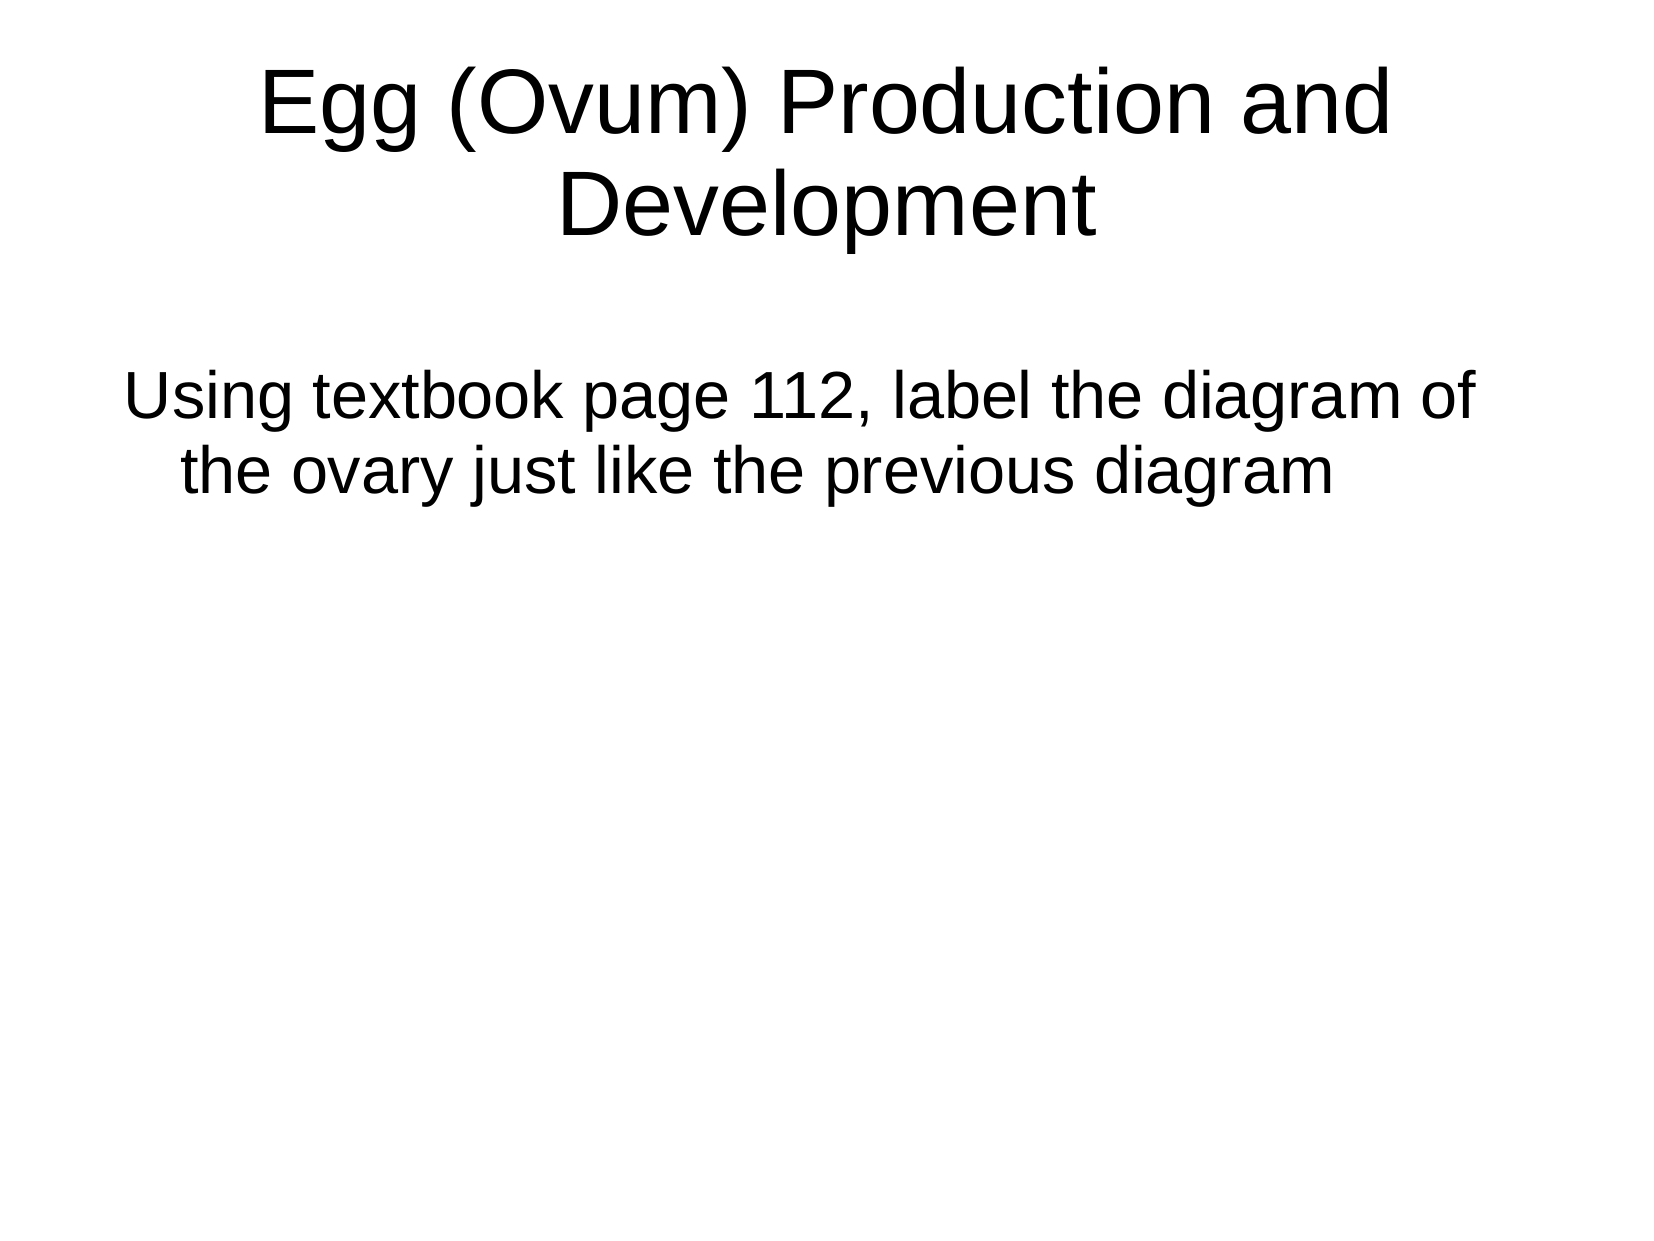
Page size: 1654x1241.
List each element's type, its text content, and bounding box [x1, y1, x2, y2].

list Using textbook page 112, label the diagram of the ovary just like the previous diagram [124, 358, 1530, 1088]
title Egg (Ovum) Production and Development [82, 49, 1571, 257]
